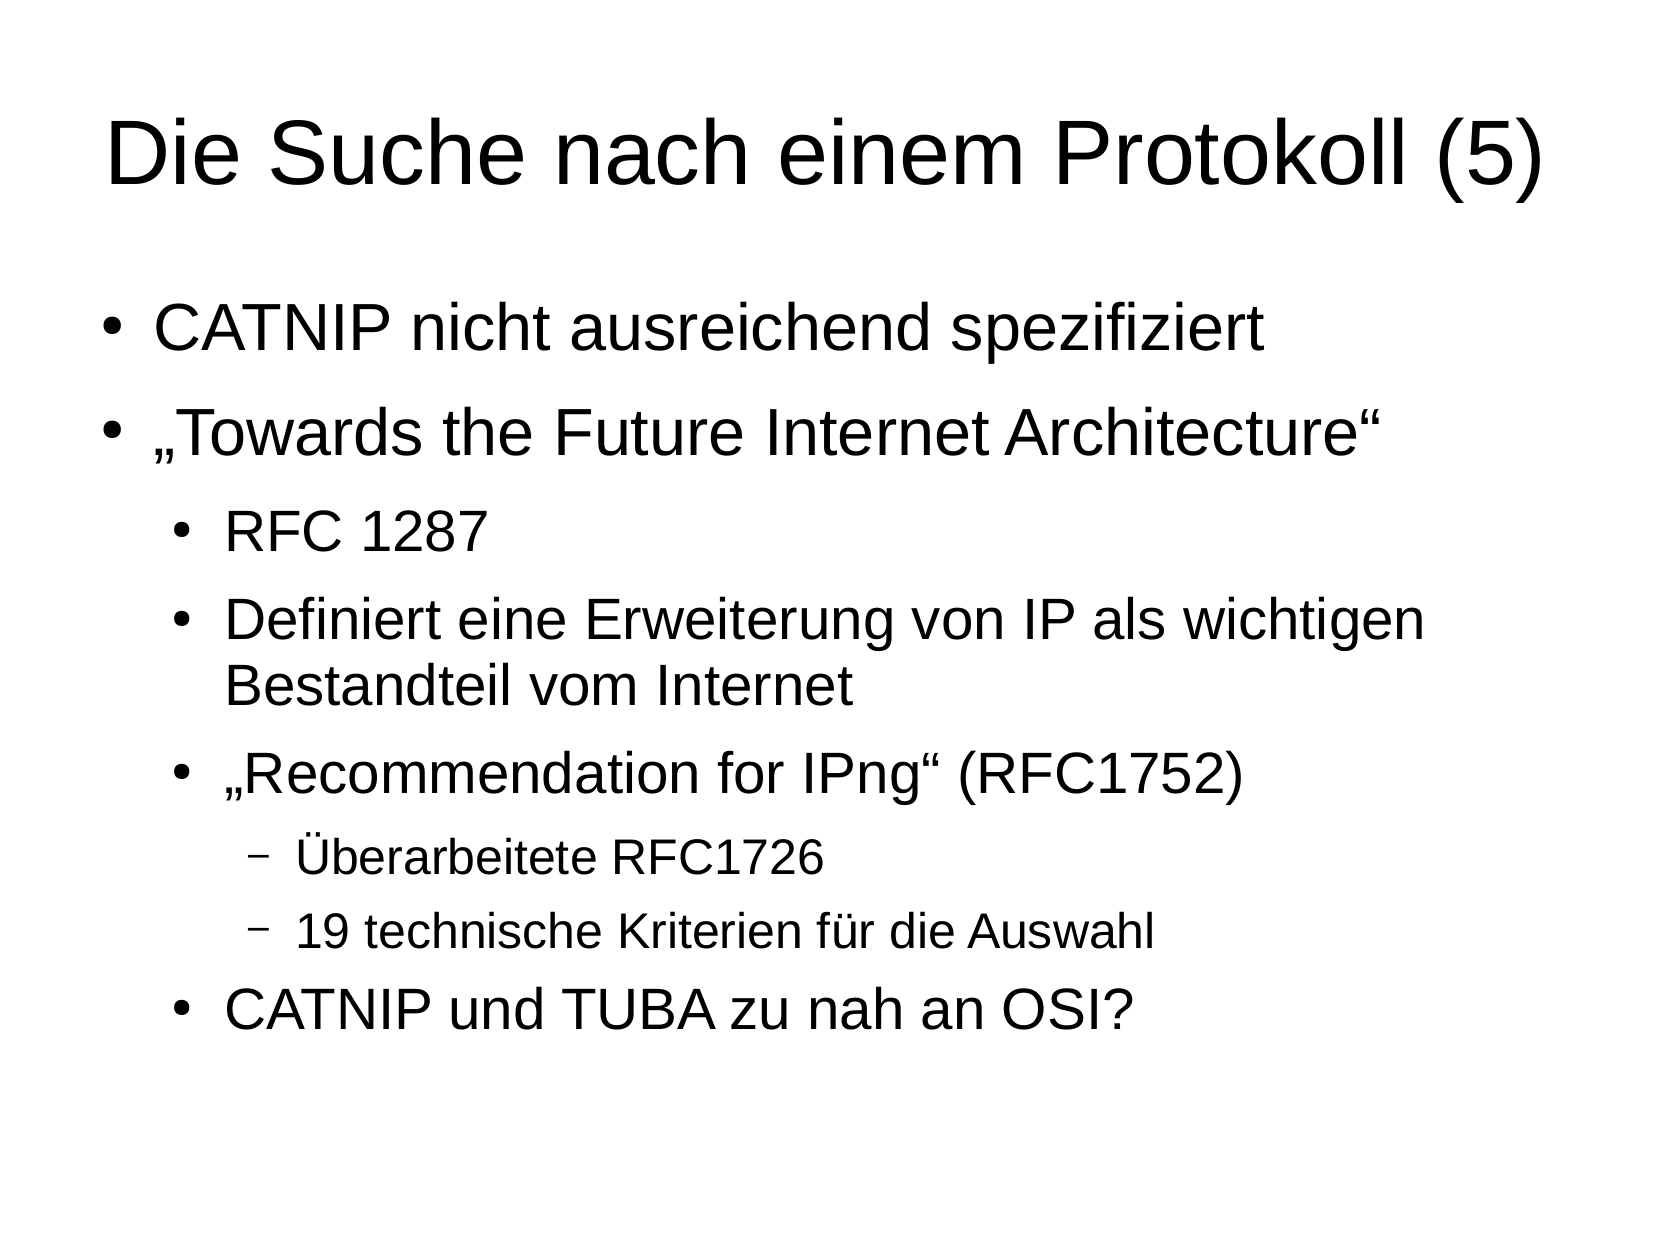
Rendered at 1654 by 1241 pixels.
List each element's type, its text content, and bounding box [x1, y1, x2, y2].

title Die Suche nach einem Protokoll (5) [82, 49, 1571, 257]
list CATNIP nicht ausreichend spezifiziert „Towards the Future Internet Architecture“ RFC 1287 Definiert eine Erweiterung von IP als wichtigen Bestandteil vom Internet „Recommendation for IPng“ (RFC1752) Überarbeitete RFC1726 19 technische Kriterien für die Auswahl CATNIP und TUBA zu nah an OSI? [82, 290, 1571, 1109]
